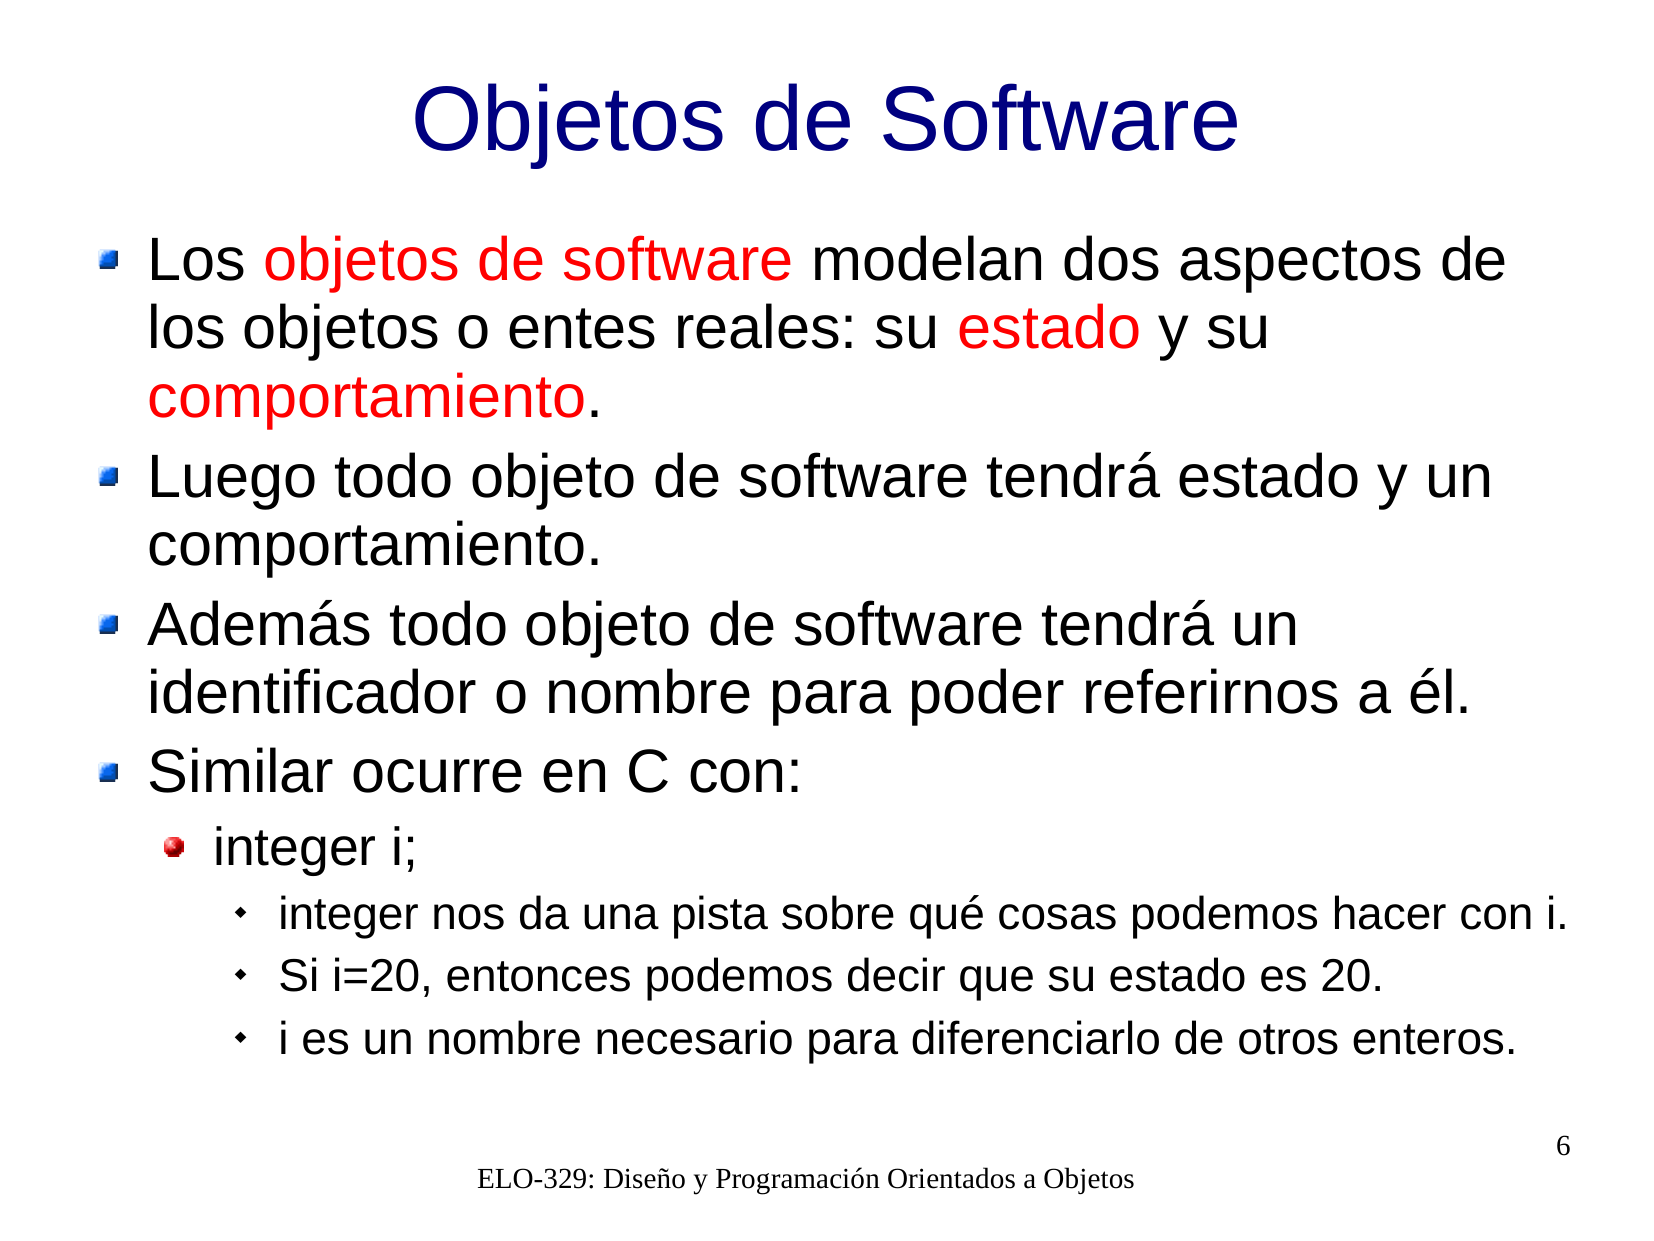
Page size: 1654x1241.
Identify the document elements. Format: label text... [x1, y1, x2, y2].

list Los objetos de software modelan dos aspectos de los objetos o entes reales: su estado y su comportamiento. Luego todo objeto de software tendrá estado y un comportamiento. Además todo objeto de software tendrá un identificador o nombre para poder referirnos a él. Similar ocurre en C con: integer i; integer nos da una pista sobre qué cosas podemos hacer con i. Si i=20, entonces podemos decir que su estado es 20. i es un nombre necesario para diferenciarlo de otros enteros. [82, 225, 1571, 1109]
title Objetos de Software [82, 49, 1571, 188]
